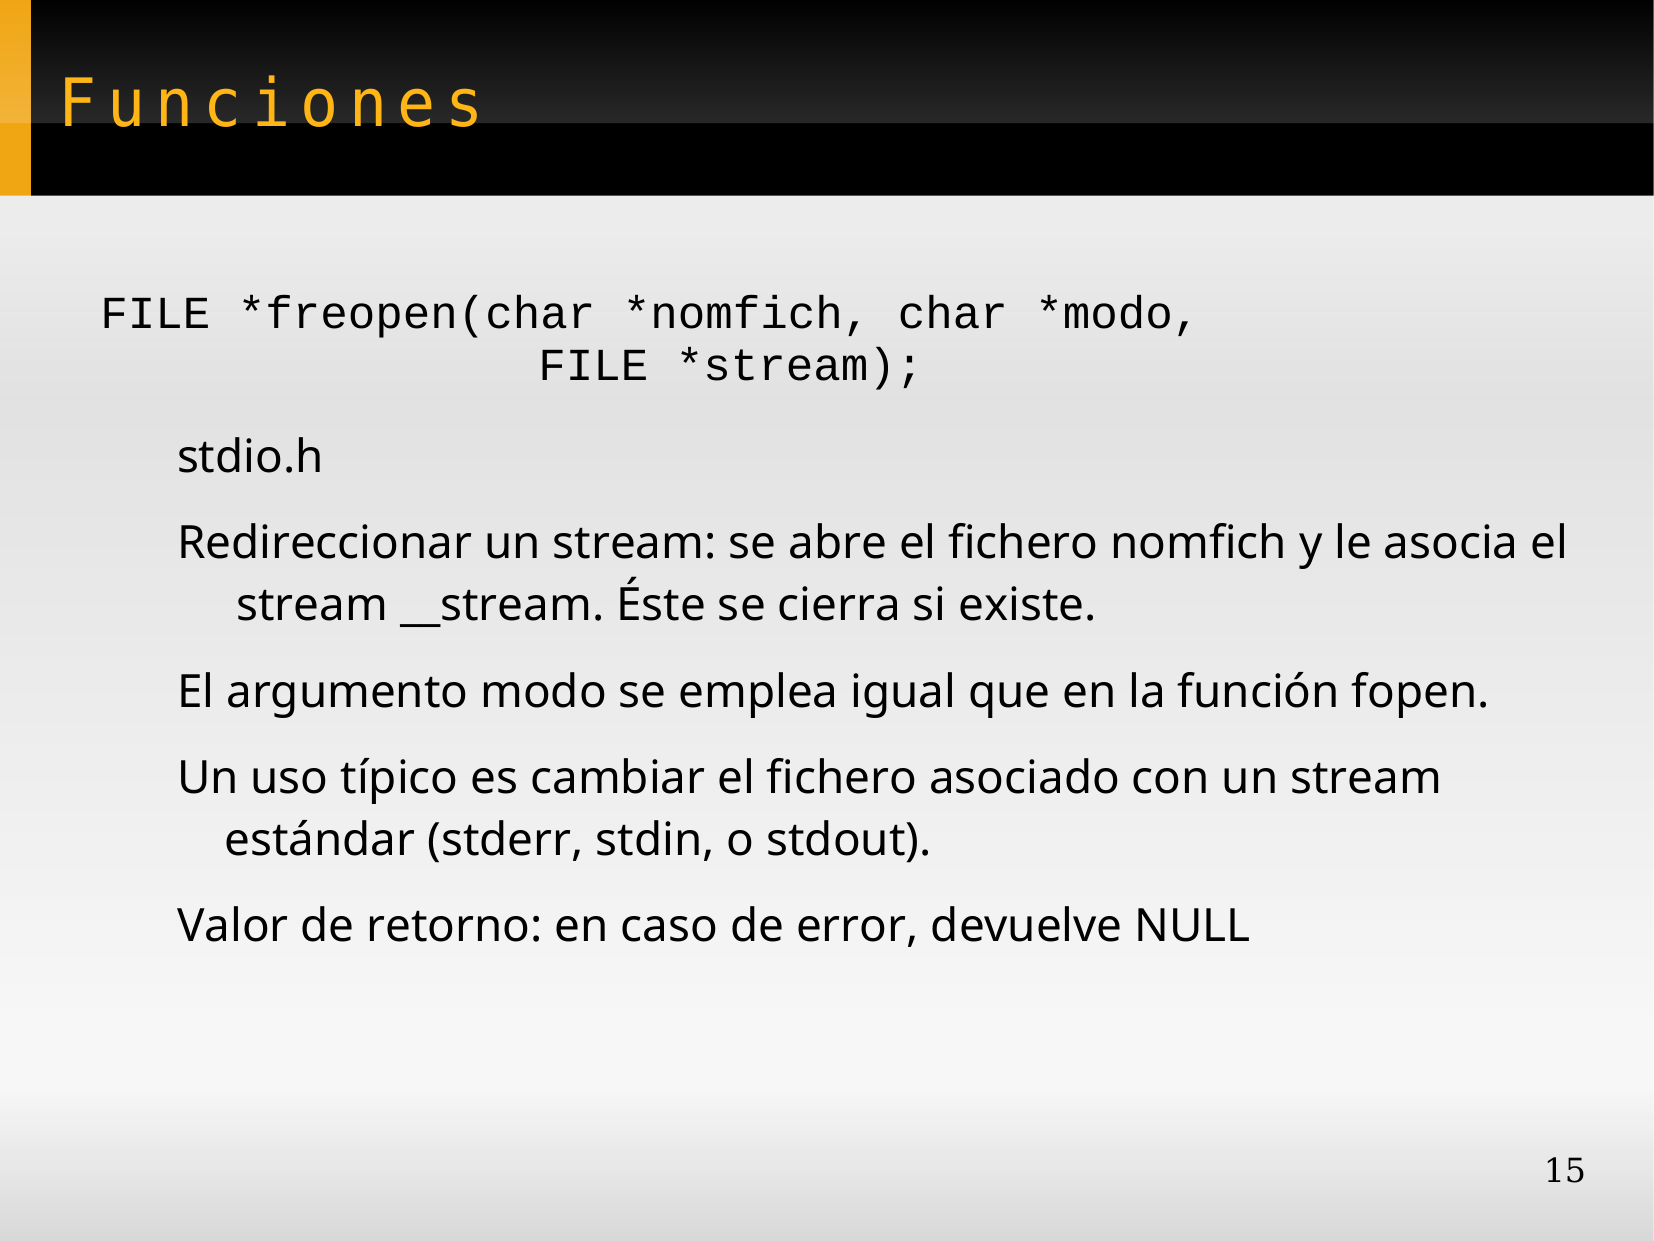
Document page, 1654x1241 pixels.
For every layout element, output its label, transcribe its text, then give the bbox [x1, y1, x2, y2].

picture [0, 0, 1654, 1241]
title Funciones [59, 29, 1506, 178]
list FILE *freopen(char *nomfich, char *modo, FILE *stream); stdio.h Redireccionar un stream: se abre el fichero nomfich y le asocia el stream __stream. Éste se cierra si existe. El argumento modo se emplea igual que en la función fopen. Un uso típico es cambiar el fichero asociado con un stream estándar (stderr, stdin, o stdout). Valor de retorno: en caso de error, devuelve NULL [82, 290, 1571, 905]
